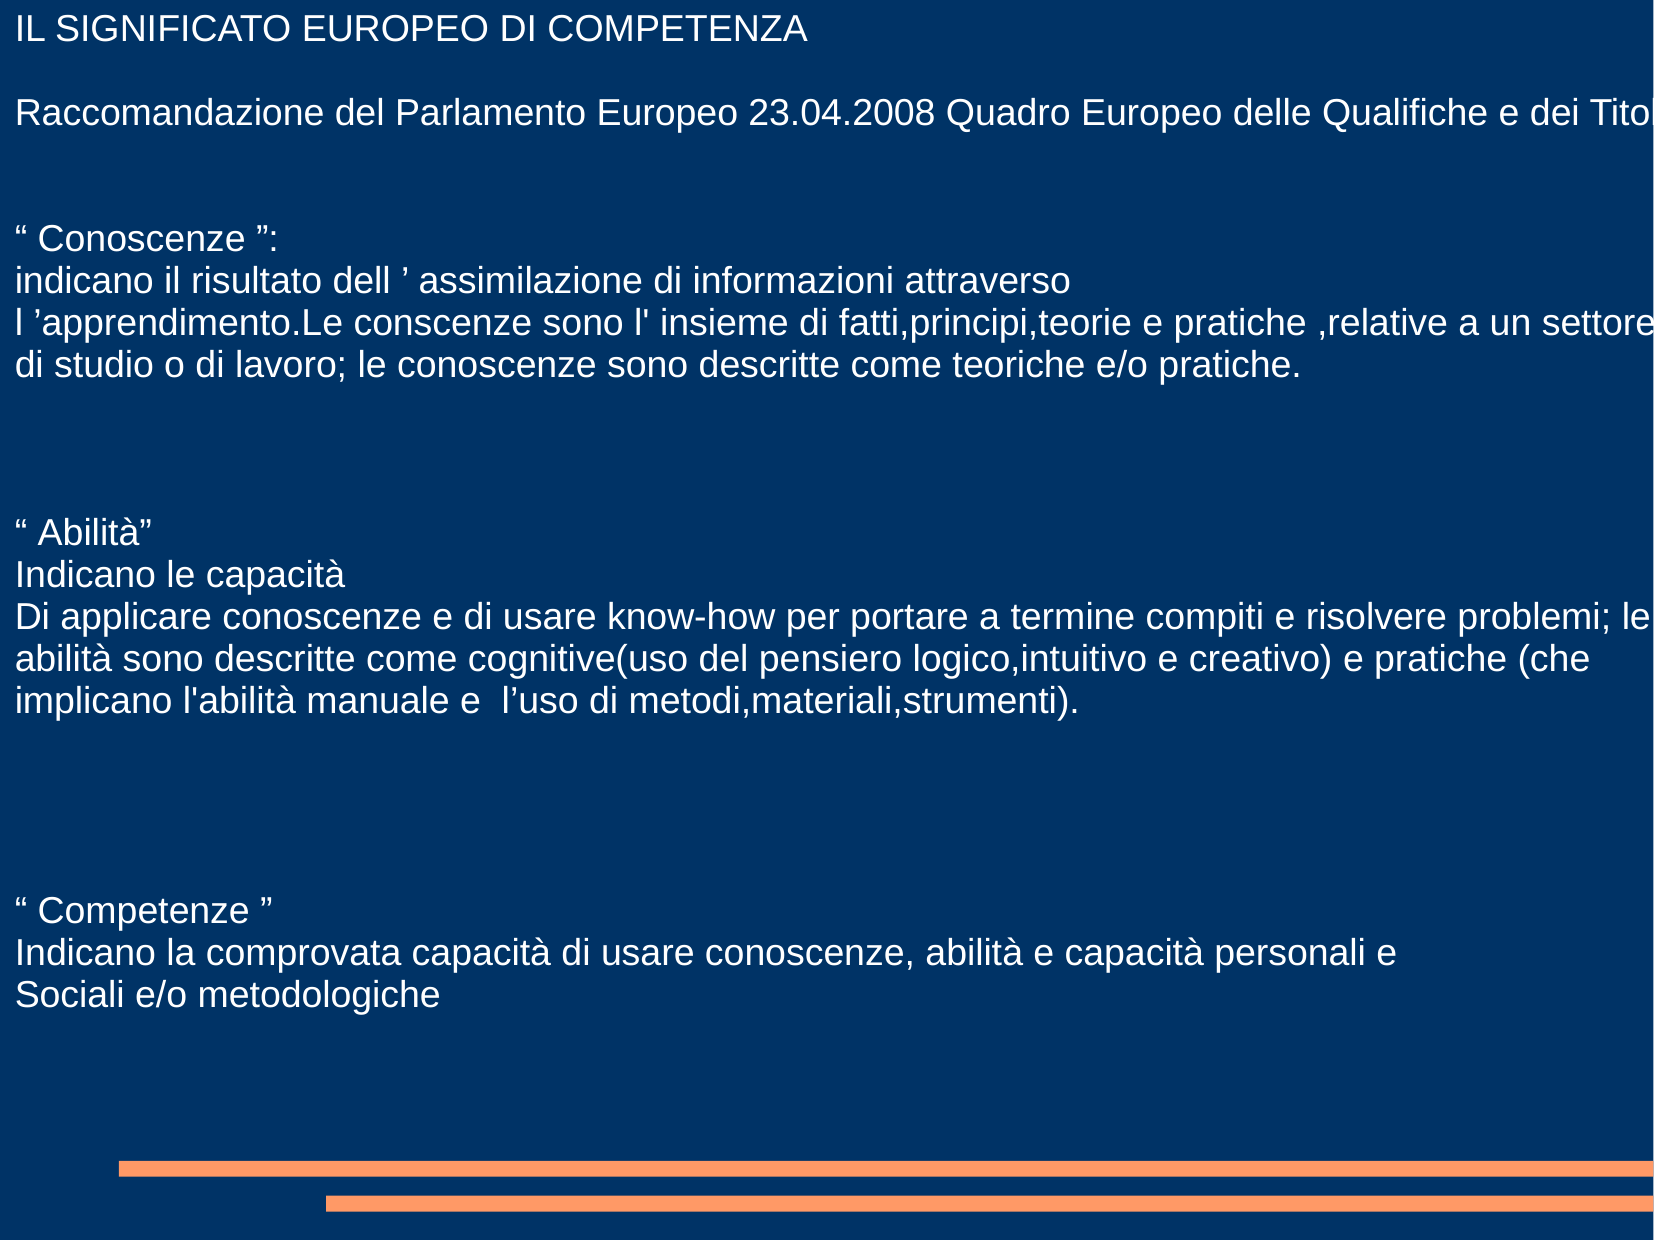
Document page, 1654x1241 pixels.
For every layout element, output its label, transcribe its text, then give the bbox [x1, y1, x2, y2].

text_box IL SIGNIFICATO EUROPEO DI COMPETENZA Raccomandazione del Parlamento Europeo 23.04.2008 Quadro Europeo delle Qualifiche e dei Titoli “ Conoscenze ”: indicano il risultato dell ’ assimilazione di informazioni attraverso l ’apprendimento.Le conscenze sono l' insieme di fatti,principi,teorie e pratiche ,relative a un settore di studio o di lavoro; le conoscenze sono descritte come teoriche e/o pratiche. “ Abilità” Indicano le capacità Di applicare conoscenze e di usare know-how per portare a termine compiti e risolvere problemi; le abilità sono descritte come cognitive(uso del pensiero logico,intuitivo e creativo) e pratiche (che implicano l'abilità manuale e l’uso di metodi,materiali,strumenti). “ Competenze ” Indicano la comprovata capacità di usare conoscenze, abilità e capacità personali e Sociali e/o metodologiche [0, 0, 1654, 1151]
